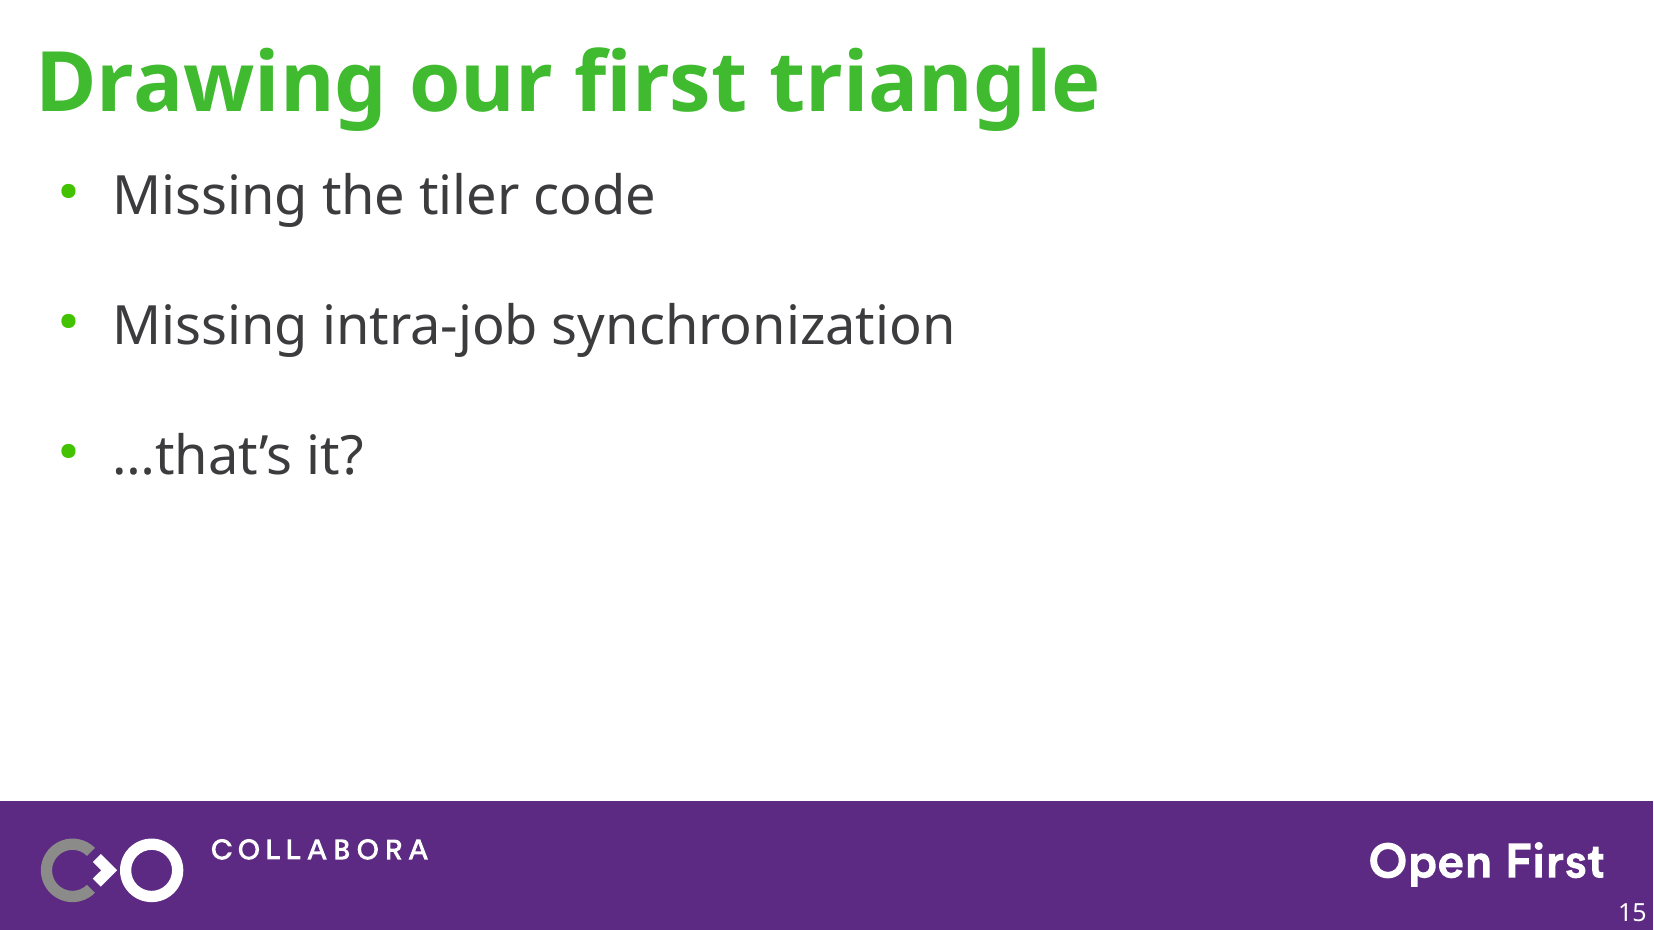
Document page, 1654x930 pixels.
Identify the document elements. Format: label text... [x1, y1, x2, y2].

title Drawing our first triangle [35, 28, 1608, 192]
list Missing the tiler code Missing intra-job synchronization …that’s it? [41, 160, 1613, 804]
